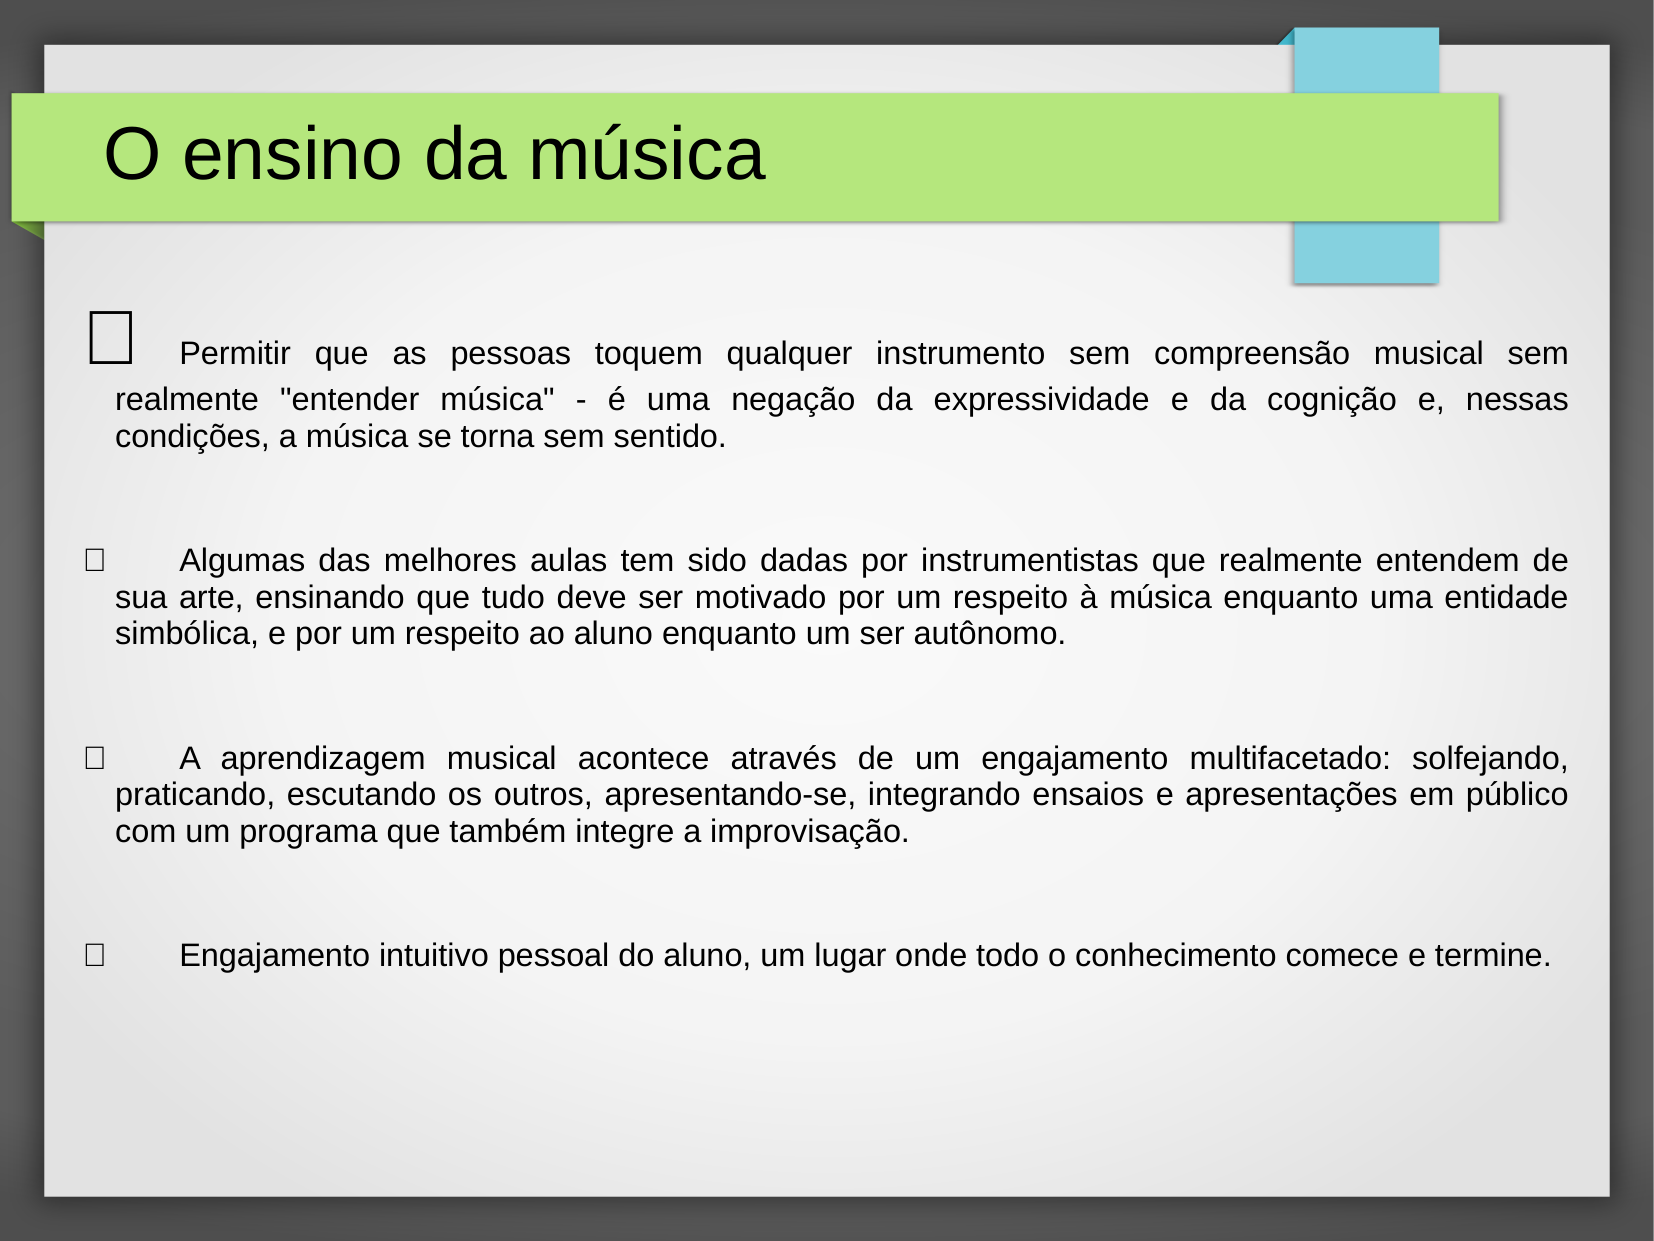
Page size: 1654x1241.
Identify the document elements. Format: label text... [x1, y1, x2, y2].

title O ensino da música [82, 94, 1264, 213]
picture [0, 0, 1654, 1241]
list  Permitir que as pessoas toquem qualquer instrumento sem compreensão musical sem realmente "entender música" - é uma negação da expressividade e da cognição e, nessas condições, a música se torna sem sentido.  Algumas das melhores aulas tem sido dadas por instrumentistas que realmente entendem de sua arte, ensinando que tudo deve ser motivado por um respeito à música enquanto uma entidade simbólica, e por um respeito ao aluno enquanto um ser autônomo.  A aprendizagem musical acontece através de um engajamento multifacetado: solfejando, praticando, escutando os outros, apresentando-se, integrando ensaios e apresentações em público com um programa que também integre a improvisação.  Engajamento intuitivo pessoal do aluno, um lugar onde todo o conhecimento comece e termine. [82, 295, 1571, 1015]
